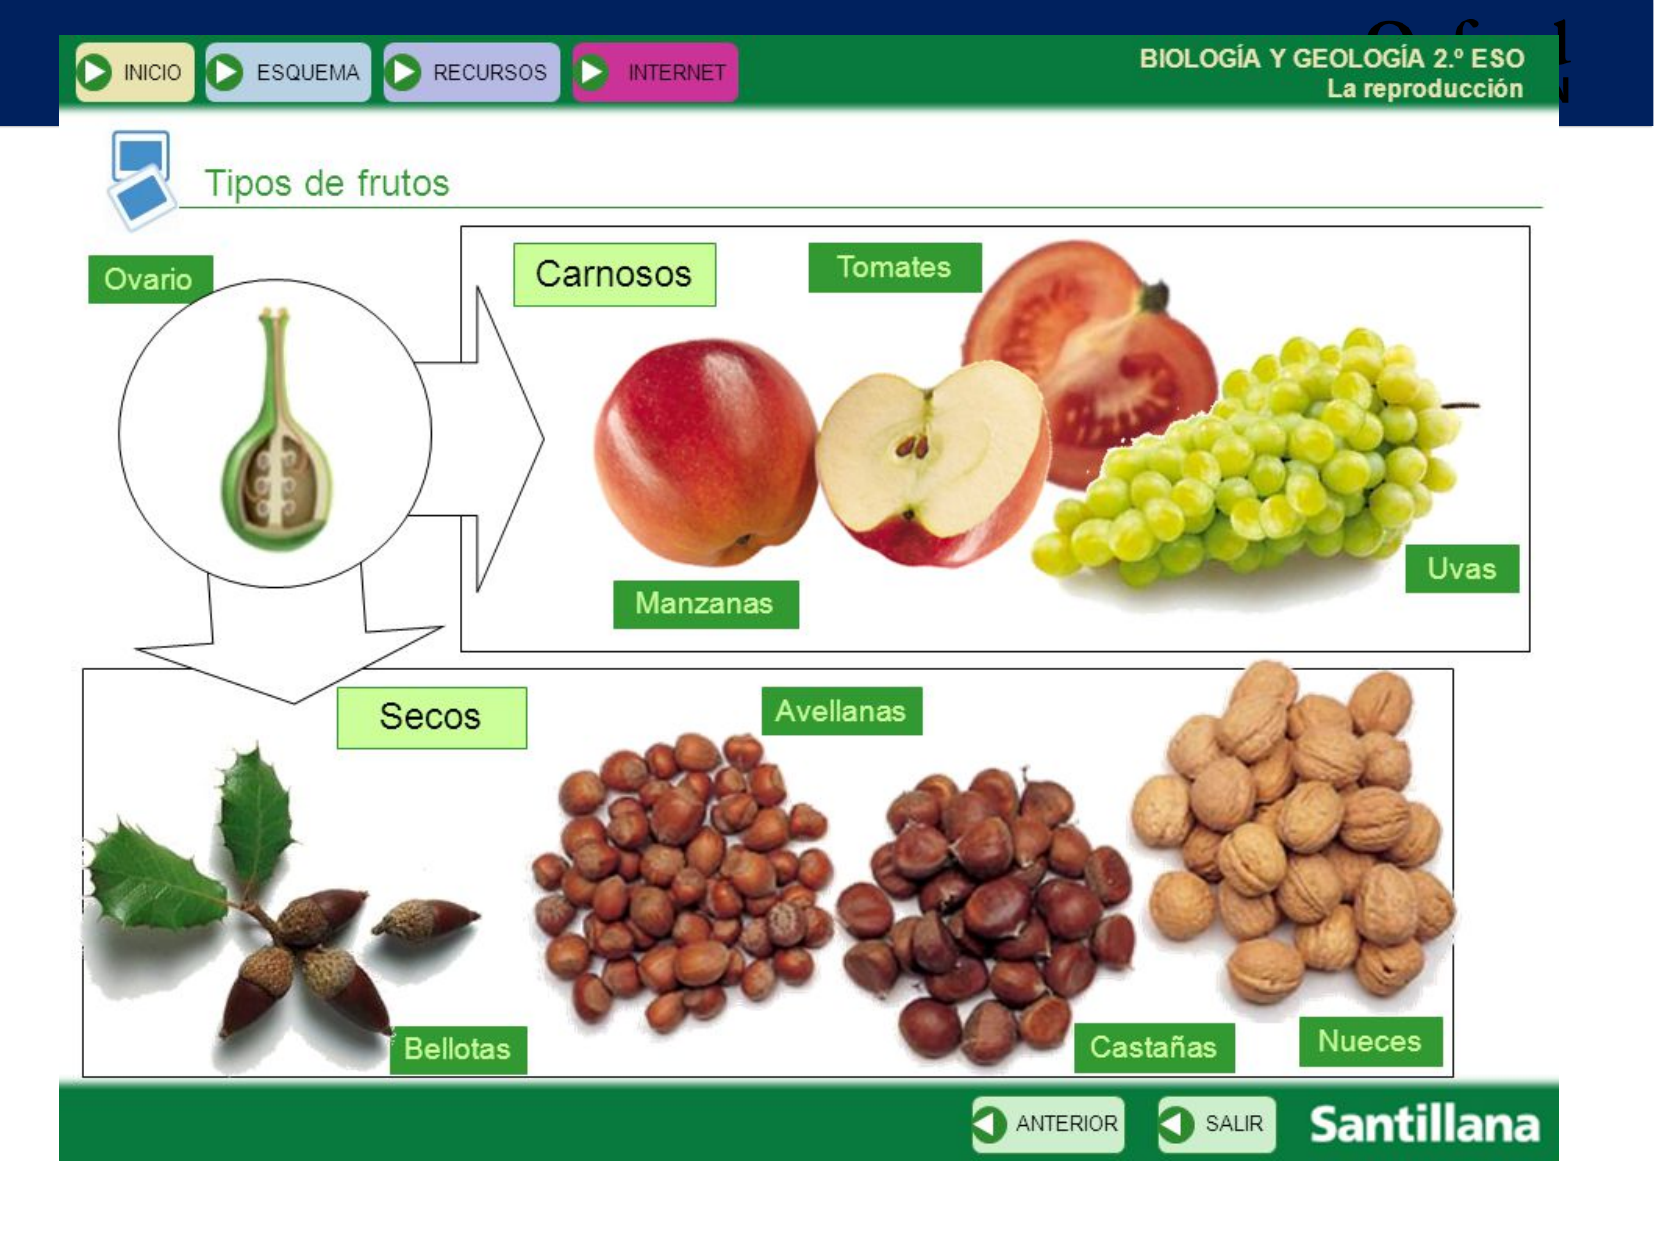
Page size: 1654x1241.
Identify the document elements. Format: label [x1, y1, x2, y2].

picture [59, 35, 1559, 1161]
